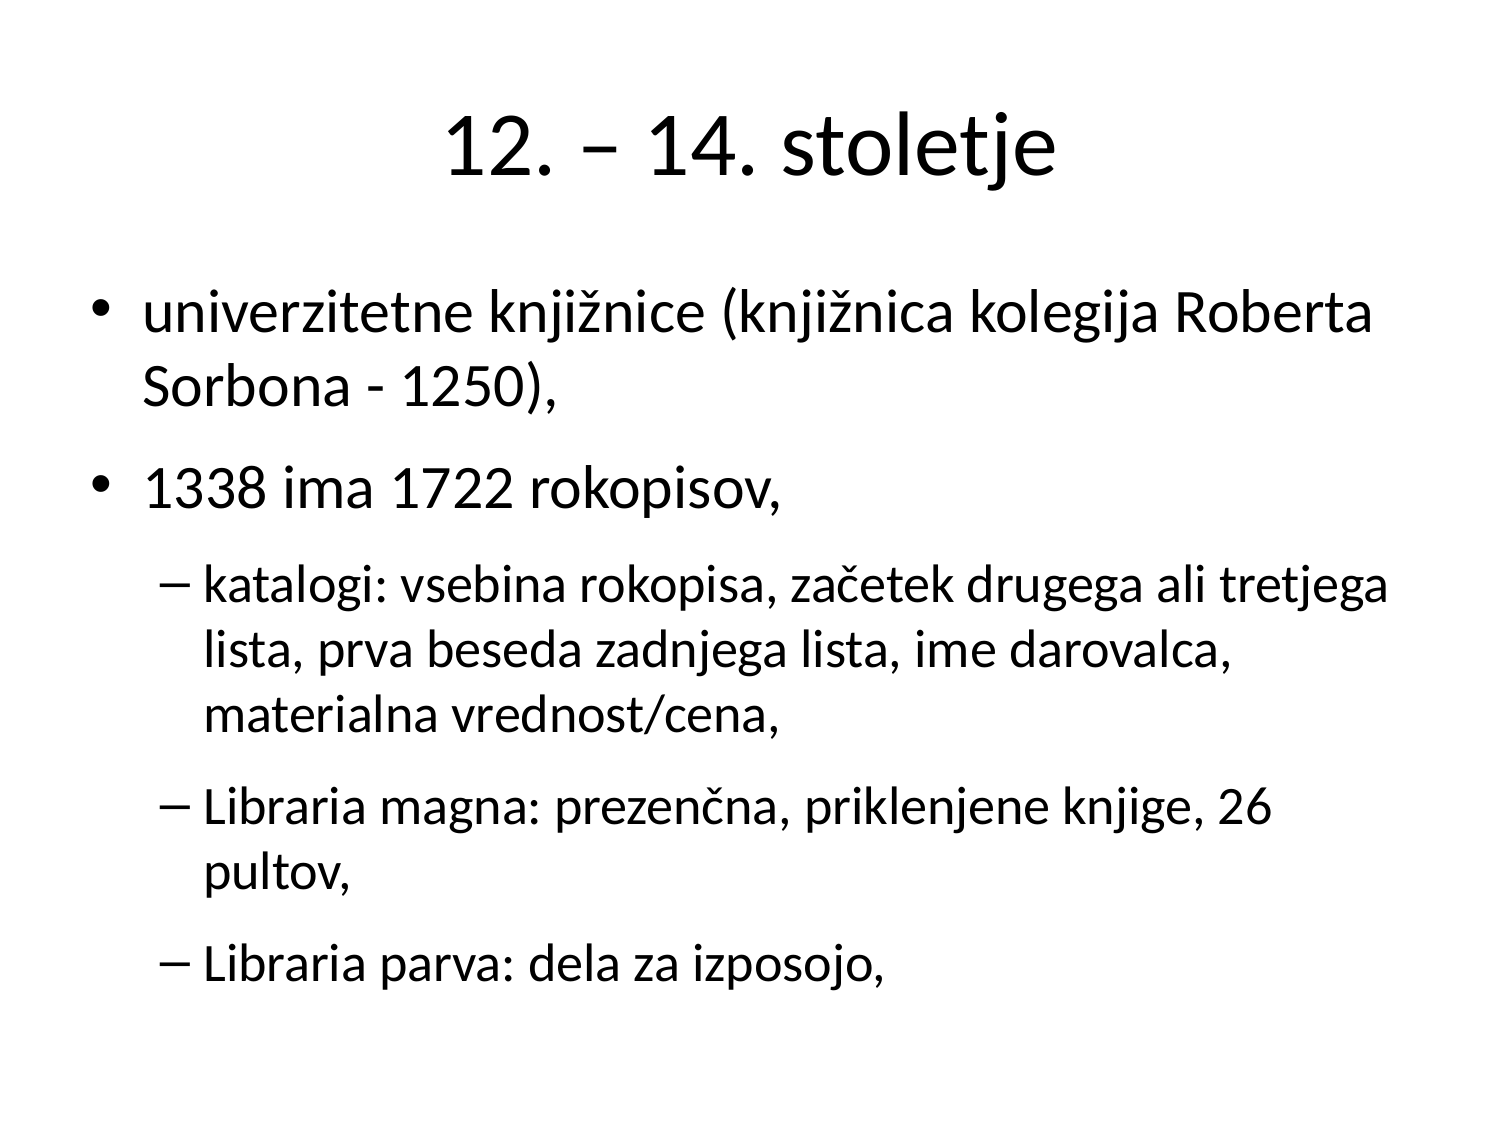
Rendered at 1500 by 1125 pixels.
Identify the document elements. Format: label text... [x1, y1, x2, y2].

title 12. – 14. stoletje [75, 45, 1425, 233]
list univerzitetne knjižnice (knjižnica kolegija Roberta Sorbona - 1250), 1338 ima 1722 rokopisov, katalogi: vsebina rokopisa, začetek drugega ali tretjega lista, prva beseda zadnjega lista, ime darovalca, materialna vrednost/cena, Libraria magna: prezenčna, priklenjene knjige, 26 pultov, Libraria parva: dela za izposojo, [75, 262, 1425, 1005]
